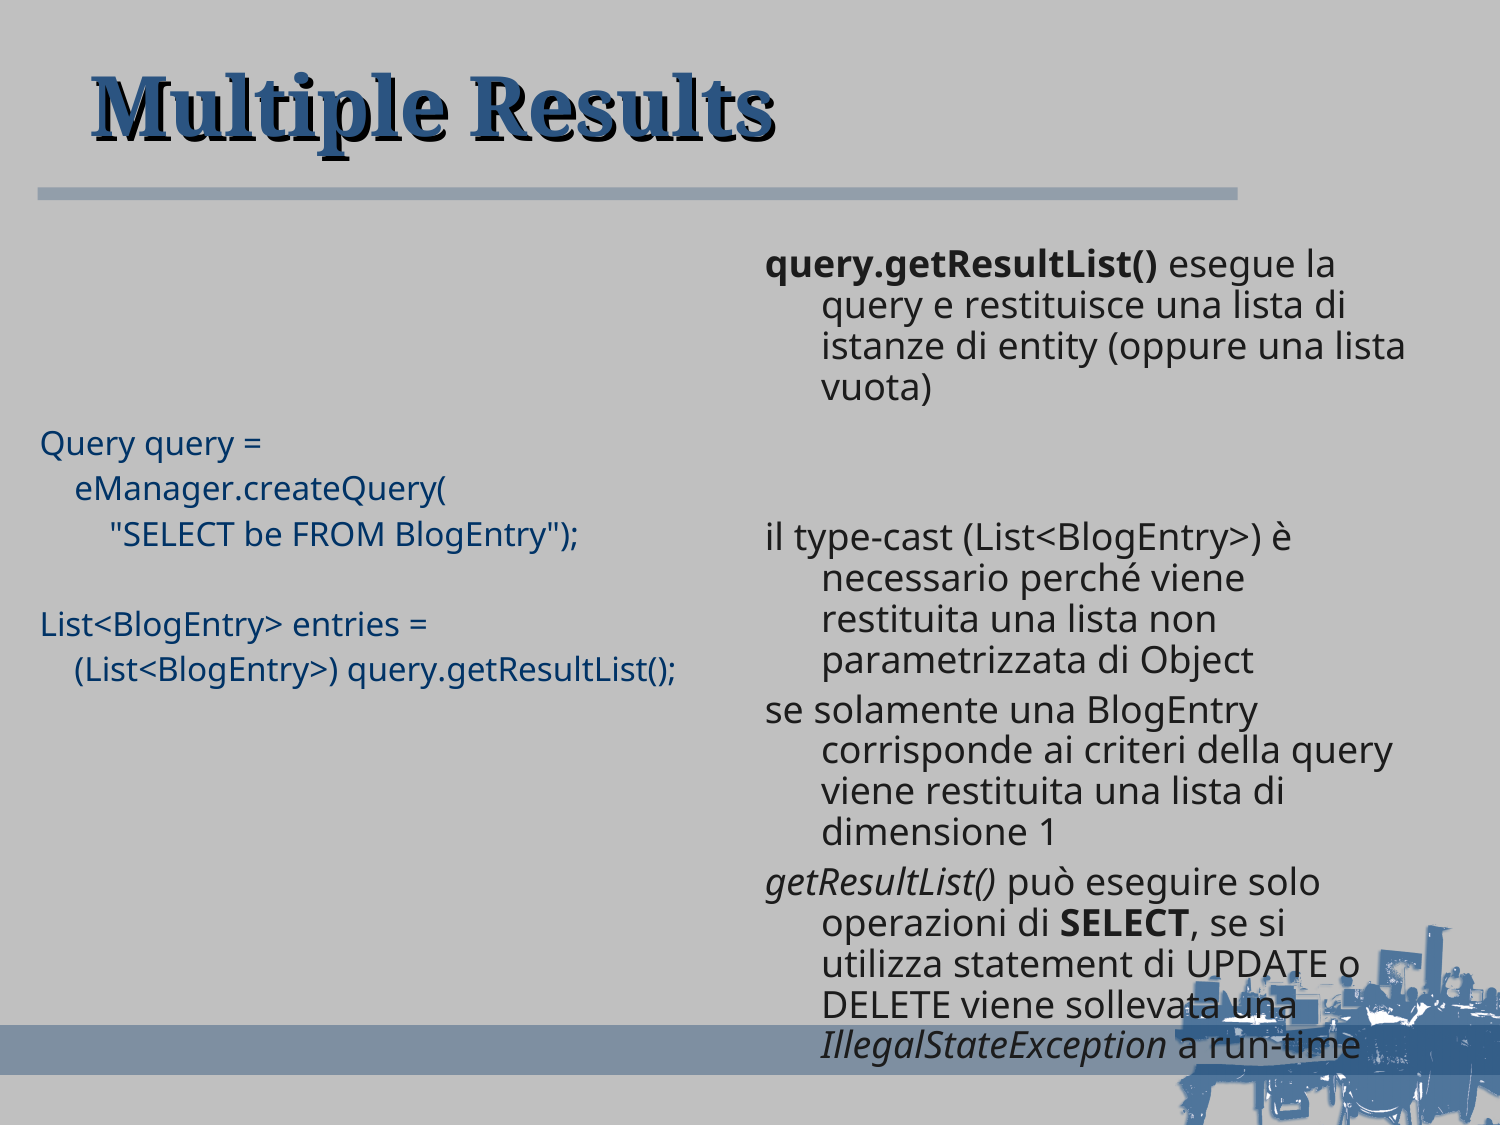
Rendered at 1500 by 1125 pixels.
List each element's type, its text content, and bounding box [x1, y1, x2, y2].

list query.getResultList() esegue la query e restituisce una lista di istanze di entity (oppure una lista vuota) il type-cast (List<BlogEntry>) è necessario perché viene restituita una lista non parametrizzata di Object se solamente una BlogEntry corrisponde ai criteri della query viene restituita una lista di dimensione 1 getResultList() può eseguire solo operazioni di SELECT, se si utilizza statement di UPDATE o DELETE viene sollevata una IllegalStateException a run-time [750, 237, 1426, 1006]
title Multiple Results [75, 35, 1426, 174]
text_box Query query = eManager.createQuery( "SELECT be FROM BlogEntry"); List<BlogEntry> entries = (List<BlogEntry>) query.getResultList(); [24, 412, 751, 700]
